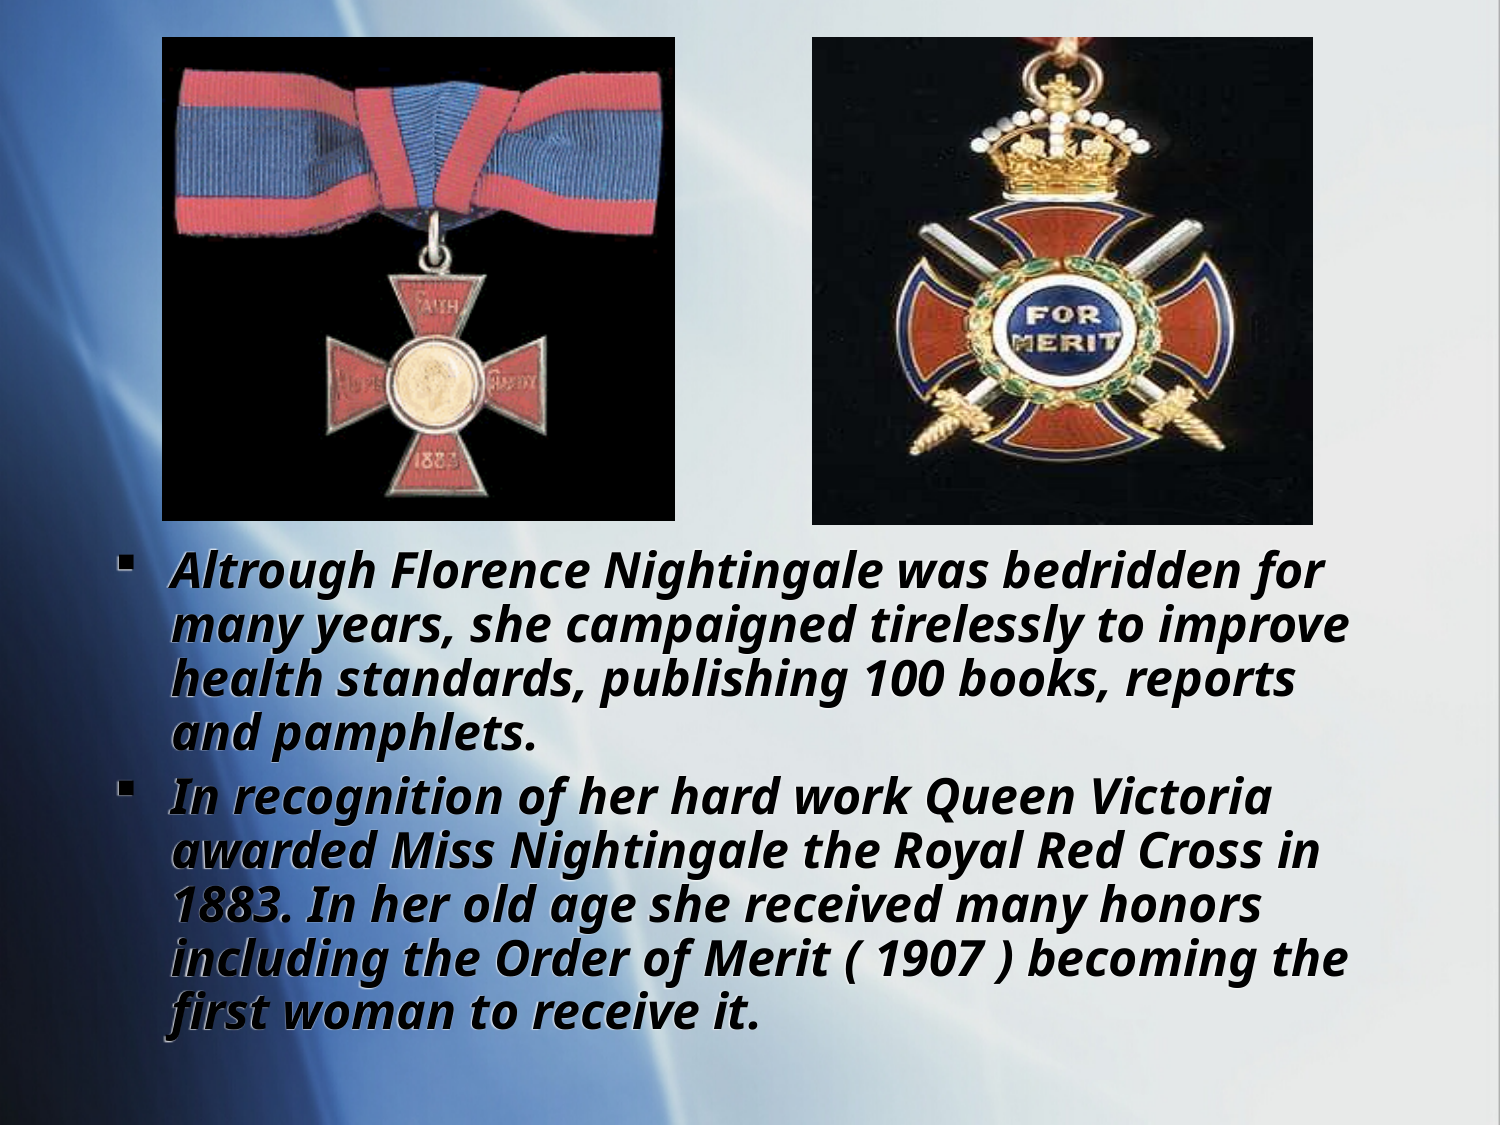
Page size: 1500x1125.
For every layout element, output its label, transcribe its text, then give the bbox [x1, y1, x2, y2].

picture [0, 0, 1500, 1125]
list Altrough Florence Nightingale was bedridden for many years, she campaigned tirelessly to improve health standards, publishing 100 books, reports and pamphlets. In recognition of her hard work Queen Victoria awarded Miss Nightingale the Royal Red Cross in 1883. In her old age she received many honors including the Order of Merit ( 1907 ) becoming the first woman to receive it. [99, 537, 1375, 1050]
